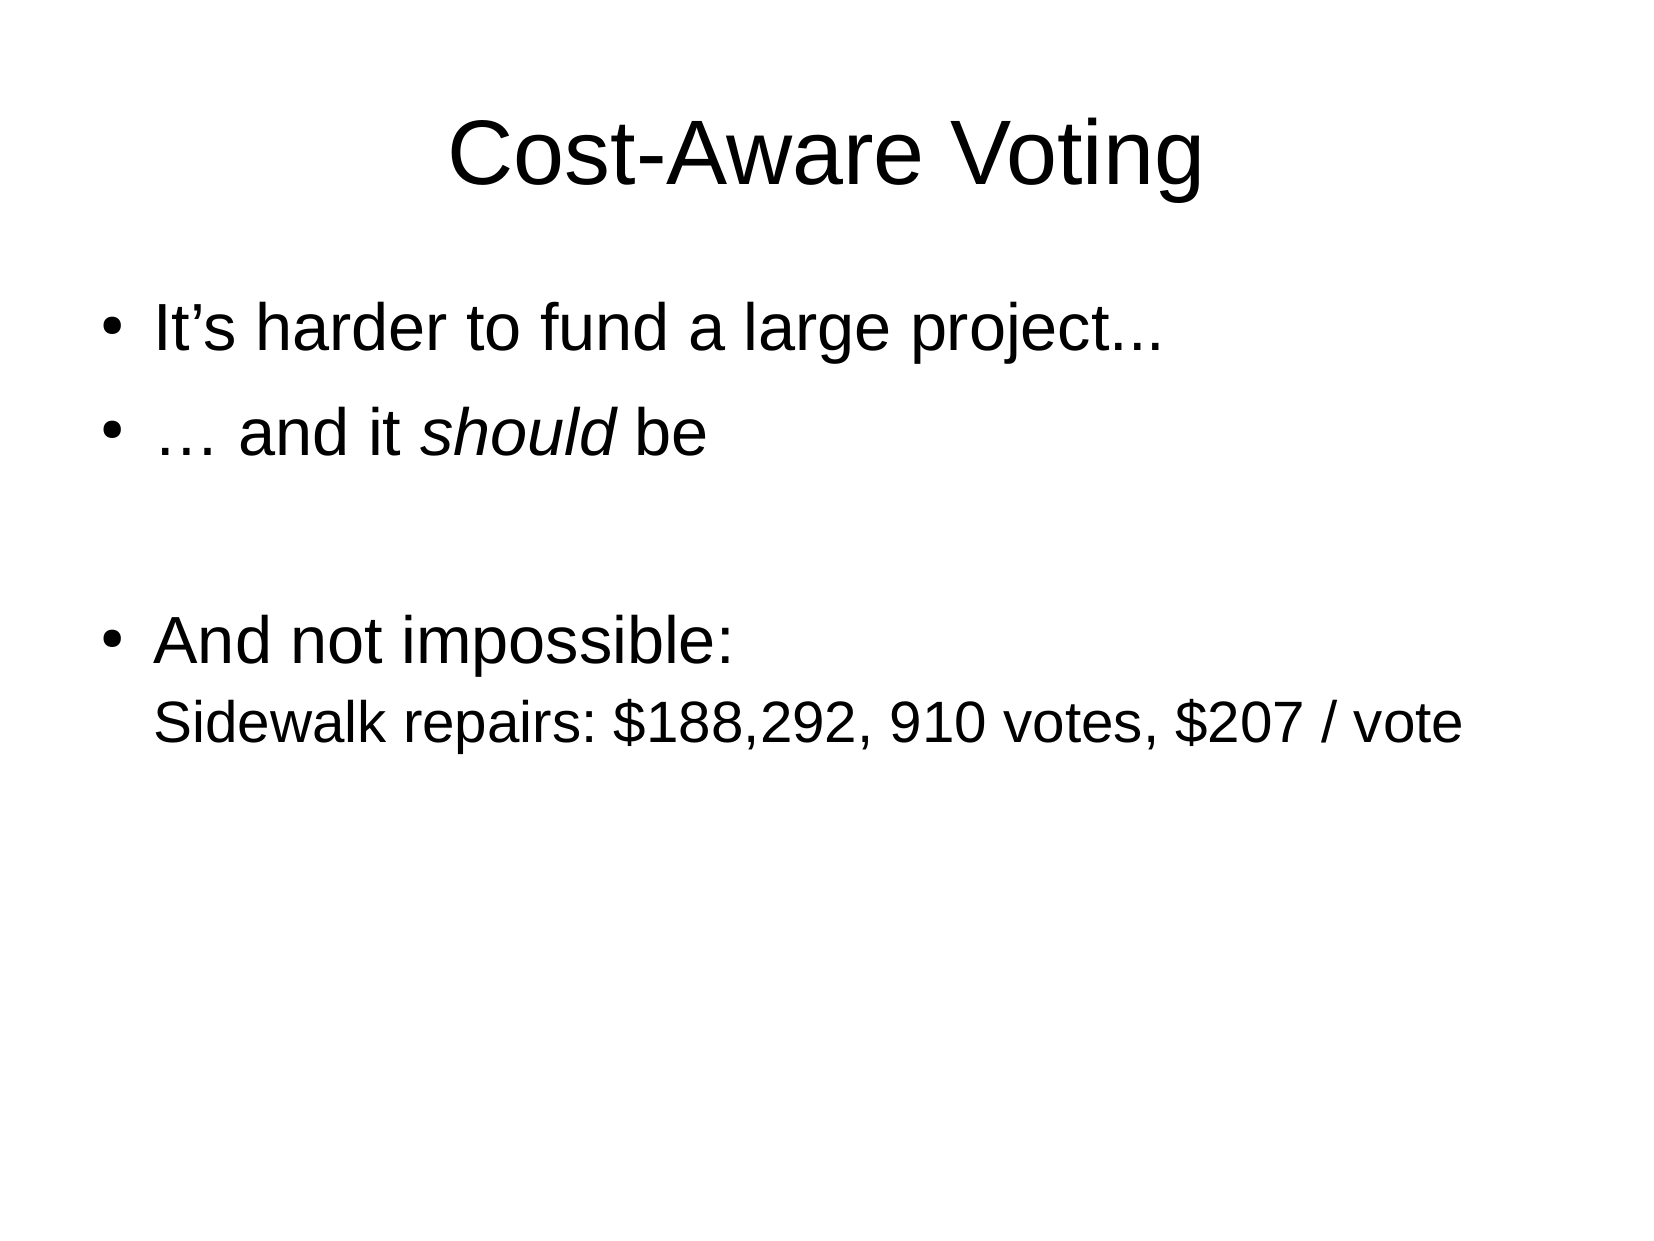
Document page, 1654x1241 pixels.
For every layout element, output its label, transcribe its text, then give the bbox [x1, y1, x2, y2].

list It’s harder to fund a large project... … and it should be And not impossible: Sidewalk repairs: $188,292, 910 votes, $207 / vote [82, 290, 1571, 1109]
title Cost-Aware Voting [82, 49, 1571, 257]
